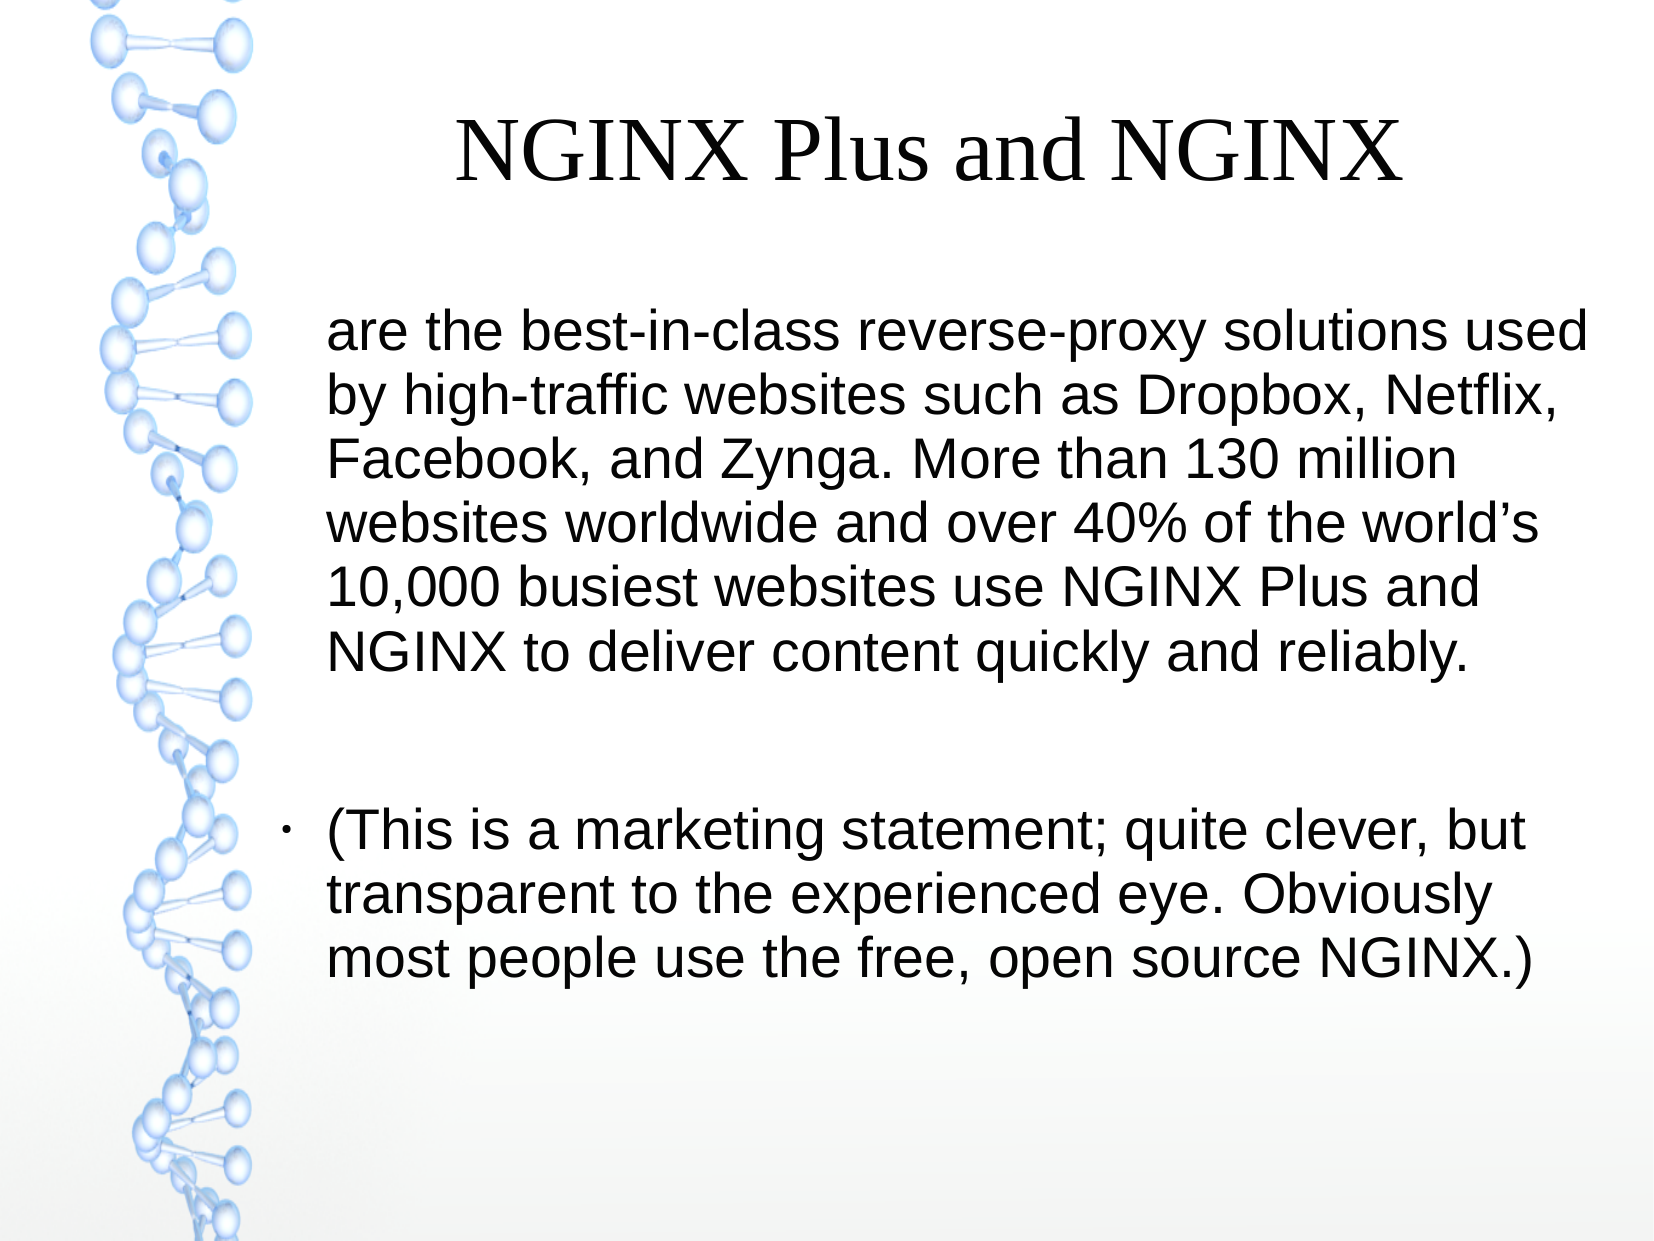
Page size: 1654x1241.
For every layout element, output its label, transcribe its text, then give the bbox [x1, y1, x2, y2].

list are the best-in-class reverse-proxy solutions used by high-traffic websites such as Dropbox, Netflix, Facebook, and Zynga. More than 130 million websites worldwide and over 40% of the world’s 10,000 busiest websites use NGINX Plus and NGINX to deliver content quickly and reliably. (This is a marketing statement; quite clever, but transparent to the experienced eye. Obviously most people use the free, open source NGINX.) [265, 299, 1595, 1019]
title NGINX Plus and NGINX [265, 47, 1595, 252]
picture [0, 0, 1654, 1241]
